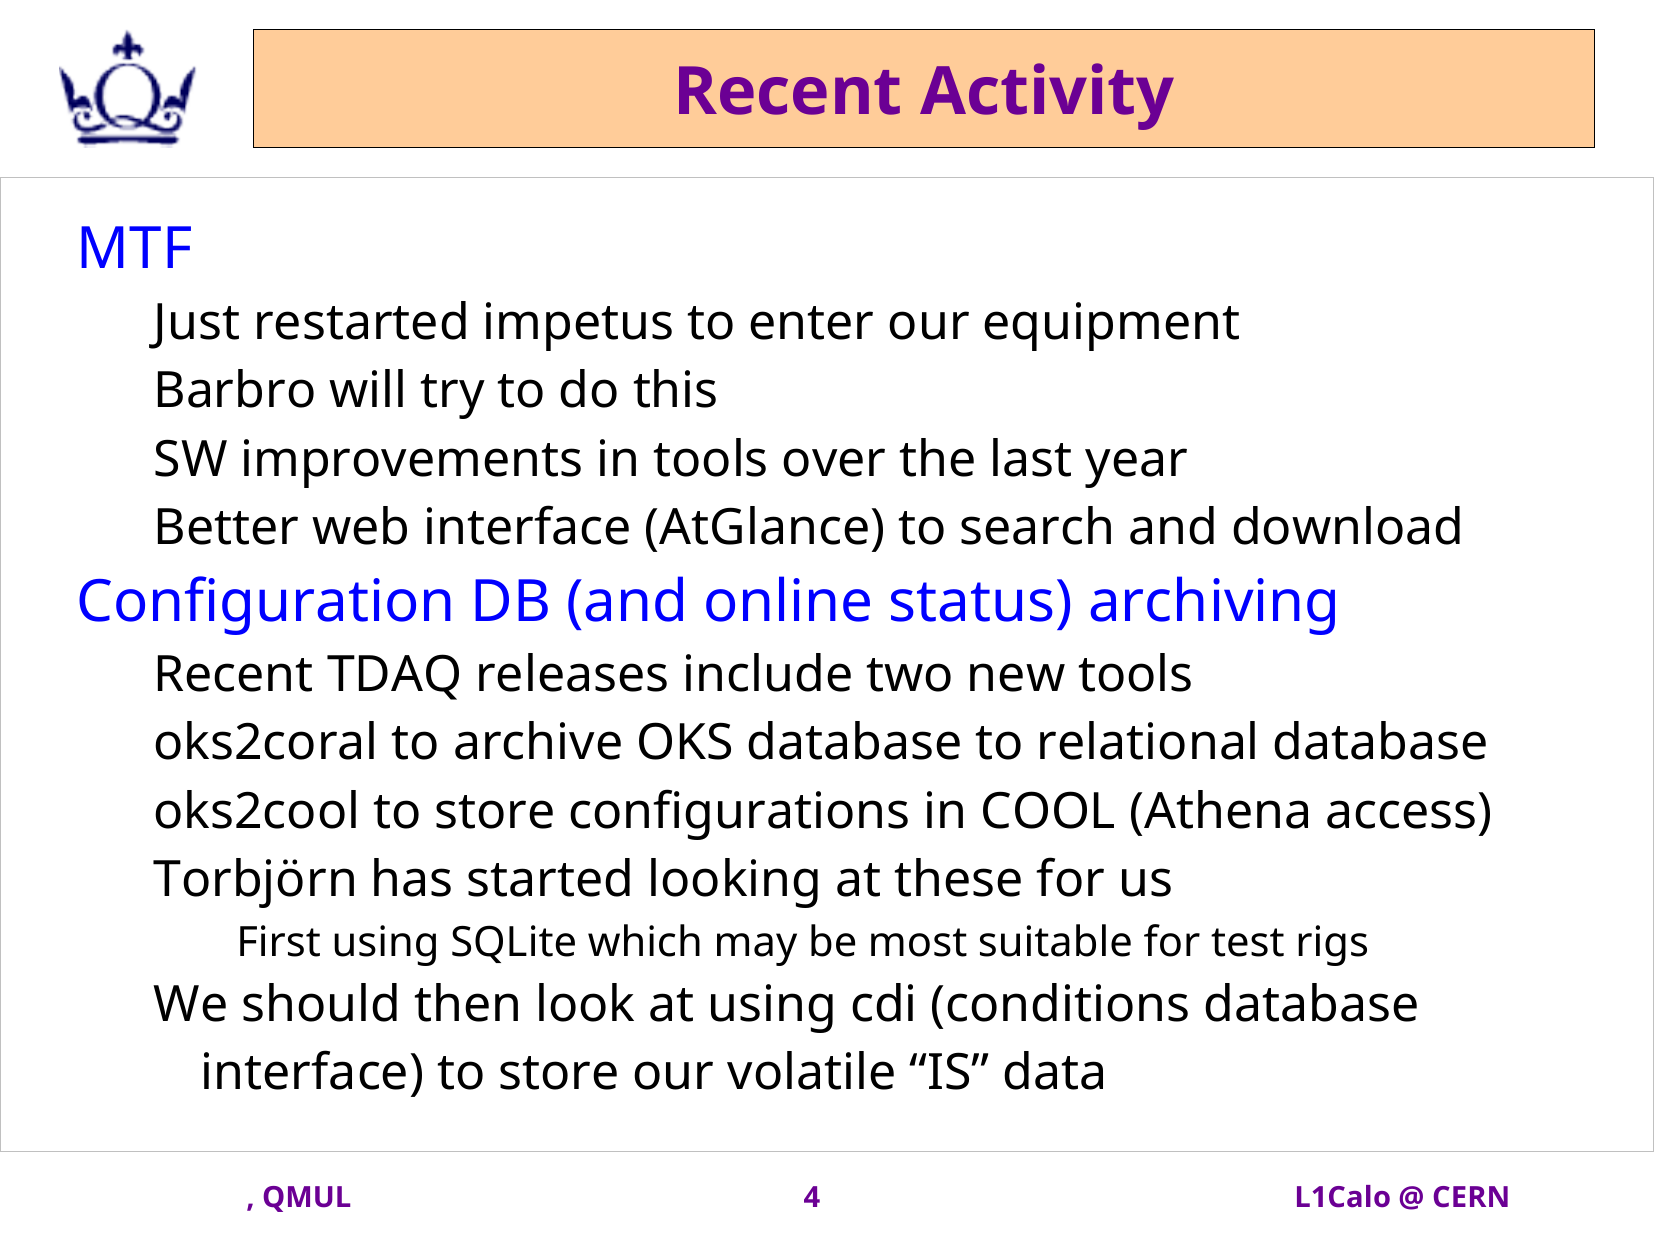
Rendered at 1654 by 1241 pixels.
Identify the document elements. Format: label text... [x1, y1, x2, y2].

picture [59, 29, 200, 148]
list MTF Just restarted impetus to enter our equipment Barbro will try to do this SW improvements in tools over the last year Better web interface (AtGlance) to search and download Configuration DB (and online status) archiving Recent TDAQ releases include two new tools oks2coral to archive OKS database to relational database oks2cool to store configurations in COOL (Athena access) Torbjörn has started looking at these for us First using SQLite which may be most suitable for test rigs We should then look at using cdi (conditions database interface) to store our volatile “IS” data [59, 206, 1603, 1132]
title Recent Activity [253, 29, 1595, 148]
